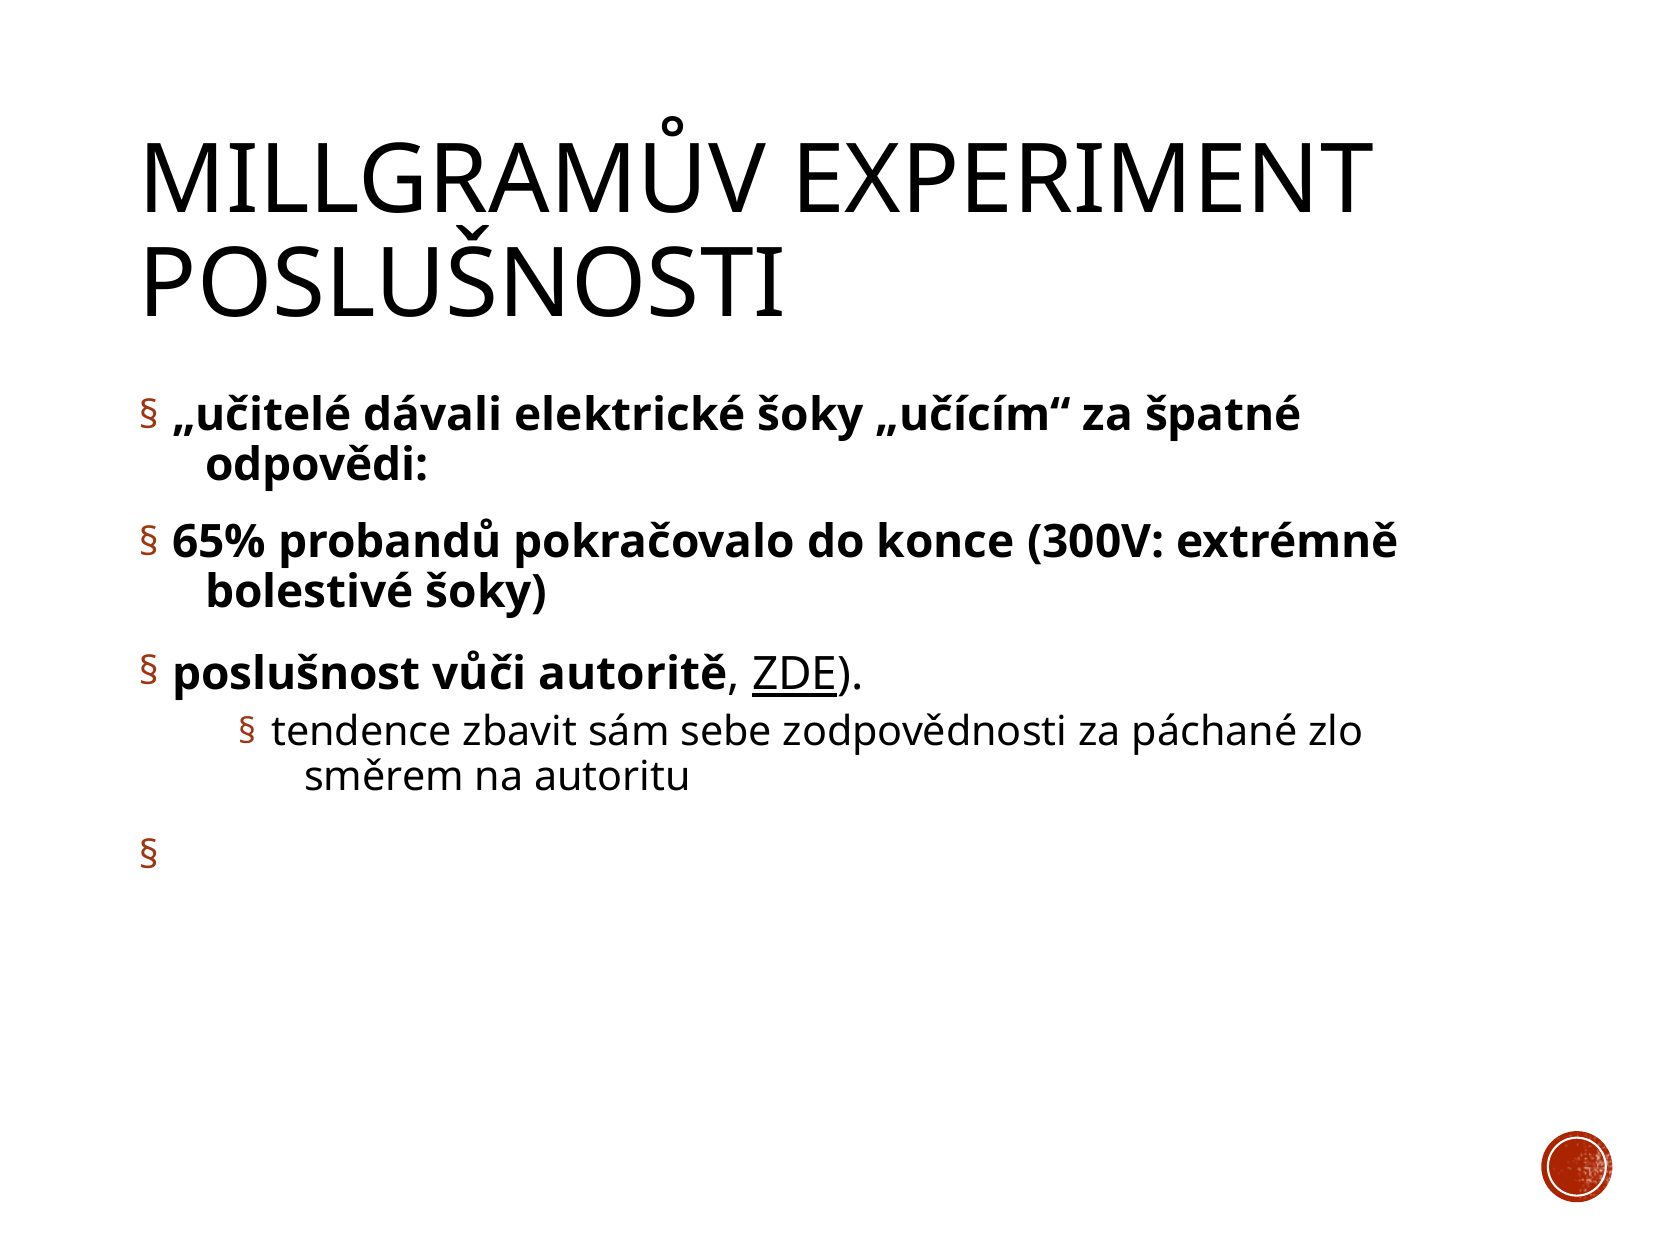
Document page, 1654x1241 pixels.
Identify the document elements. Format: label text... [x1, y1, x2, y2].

title Millgramův experiment poslušnosti [124, 87, 1530, 379]
list „učitelé dávali elektrické šoky „učícím“ za špatné odpovědi: 65% probandů pokračovalo do konce (300V: extrémně bolestivé šoky) poslušnost vůči autoritě, ZDE). tendence zbavit sám sebe zodpovědnosti za páchané zlo směrem na autoritu [124, 383, 1530, 1117]
